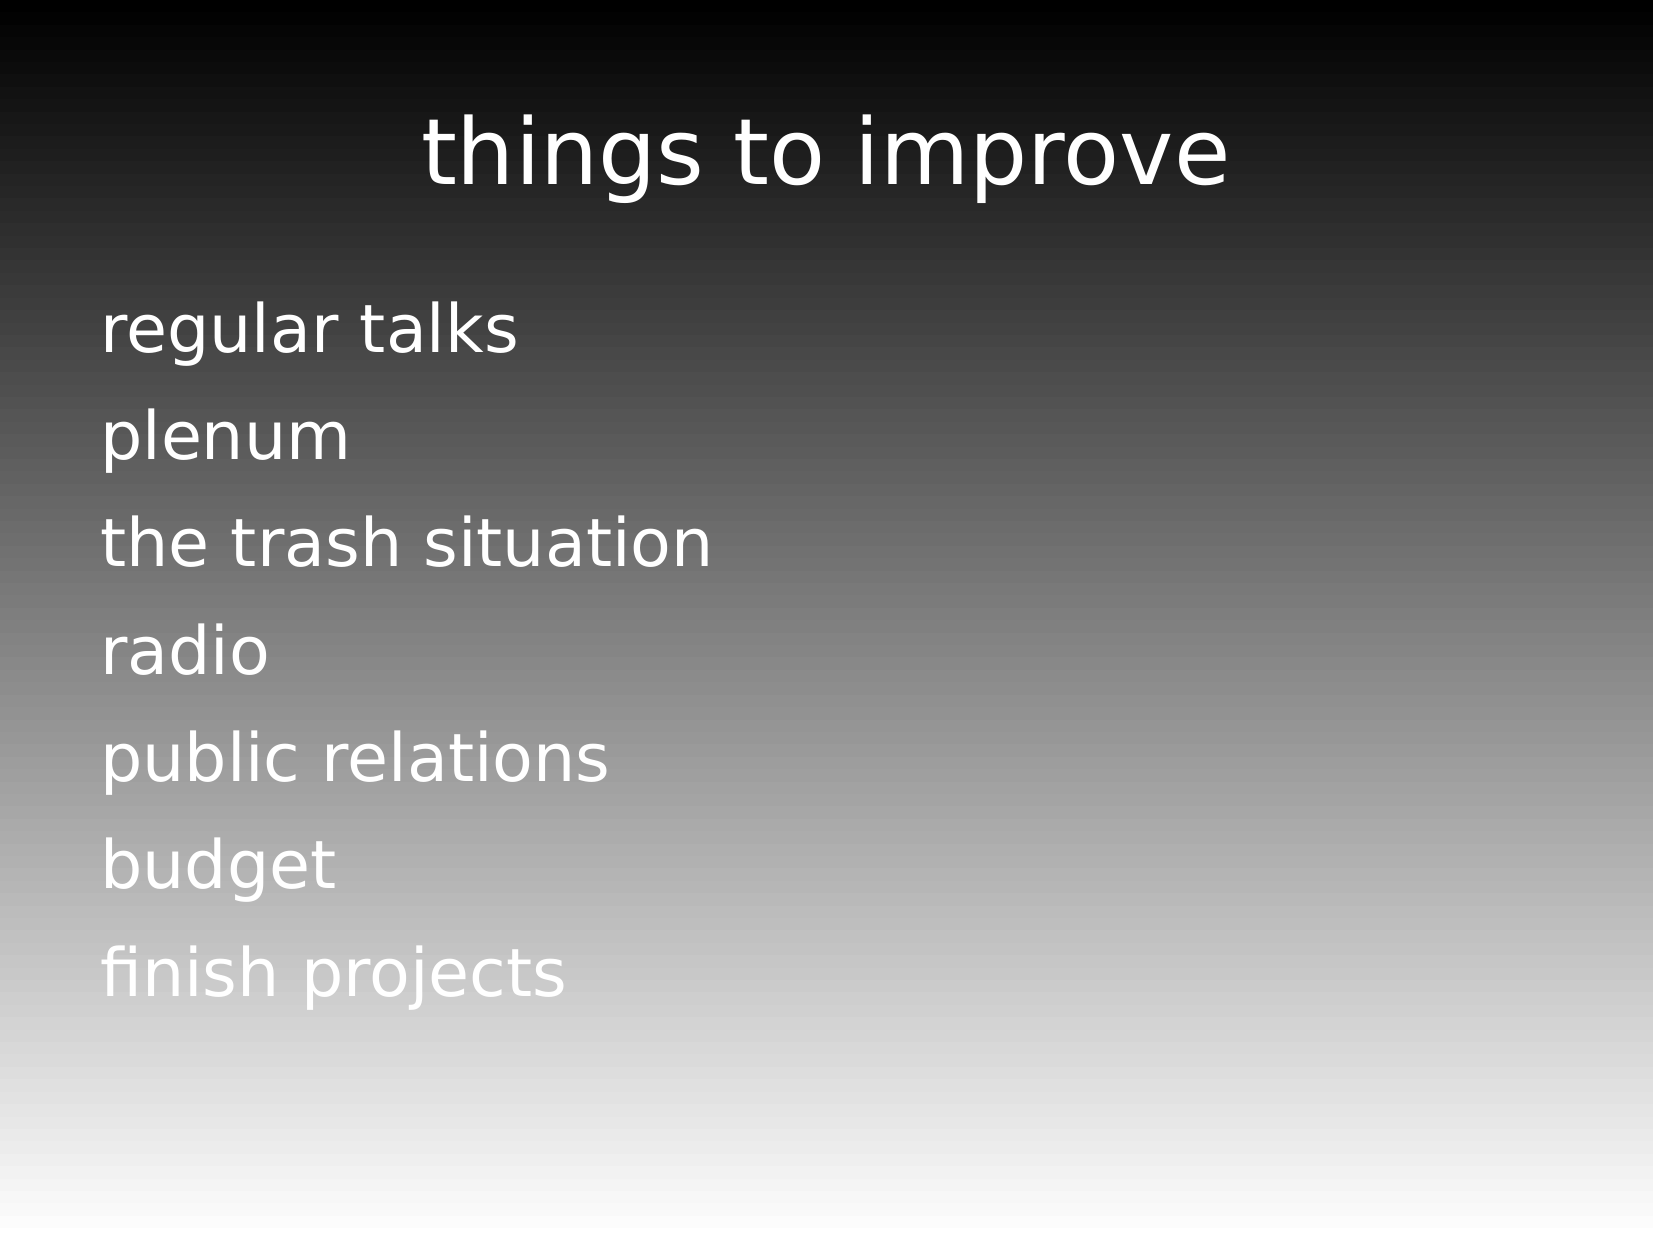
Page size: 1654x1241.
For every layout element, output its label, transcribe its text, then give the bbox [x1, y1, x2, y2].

list regular talks plenum the trash situation radio public relations budget finish projects [82, 290, 1571, 1109]
title things to improve [82, 49, 1571, 257]
